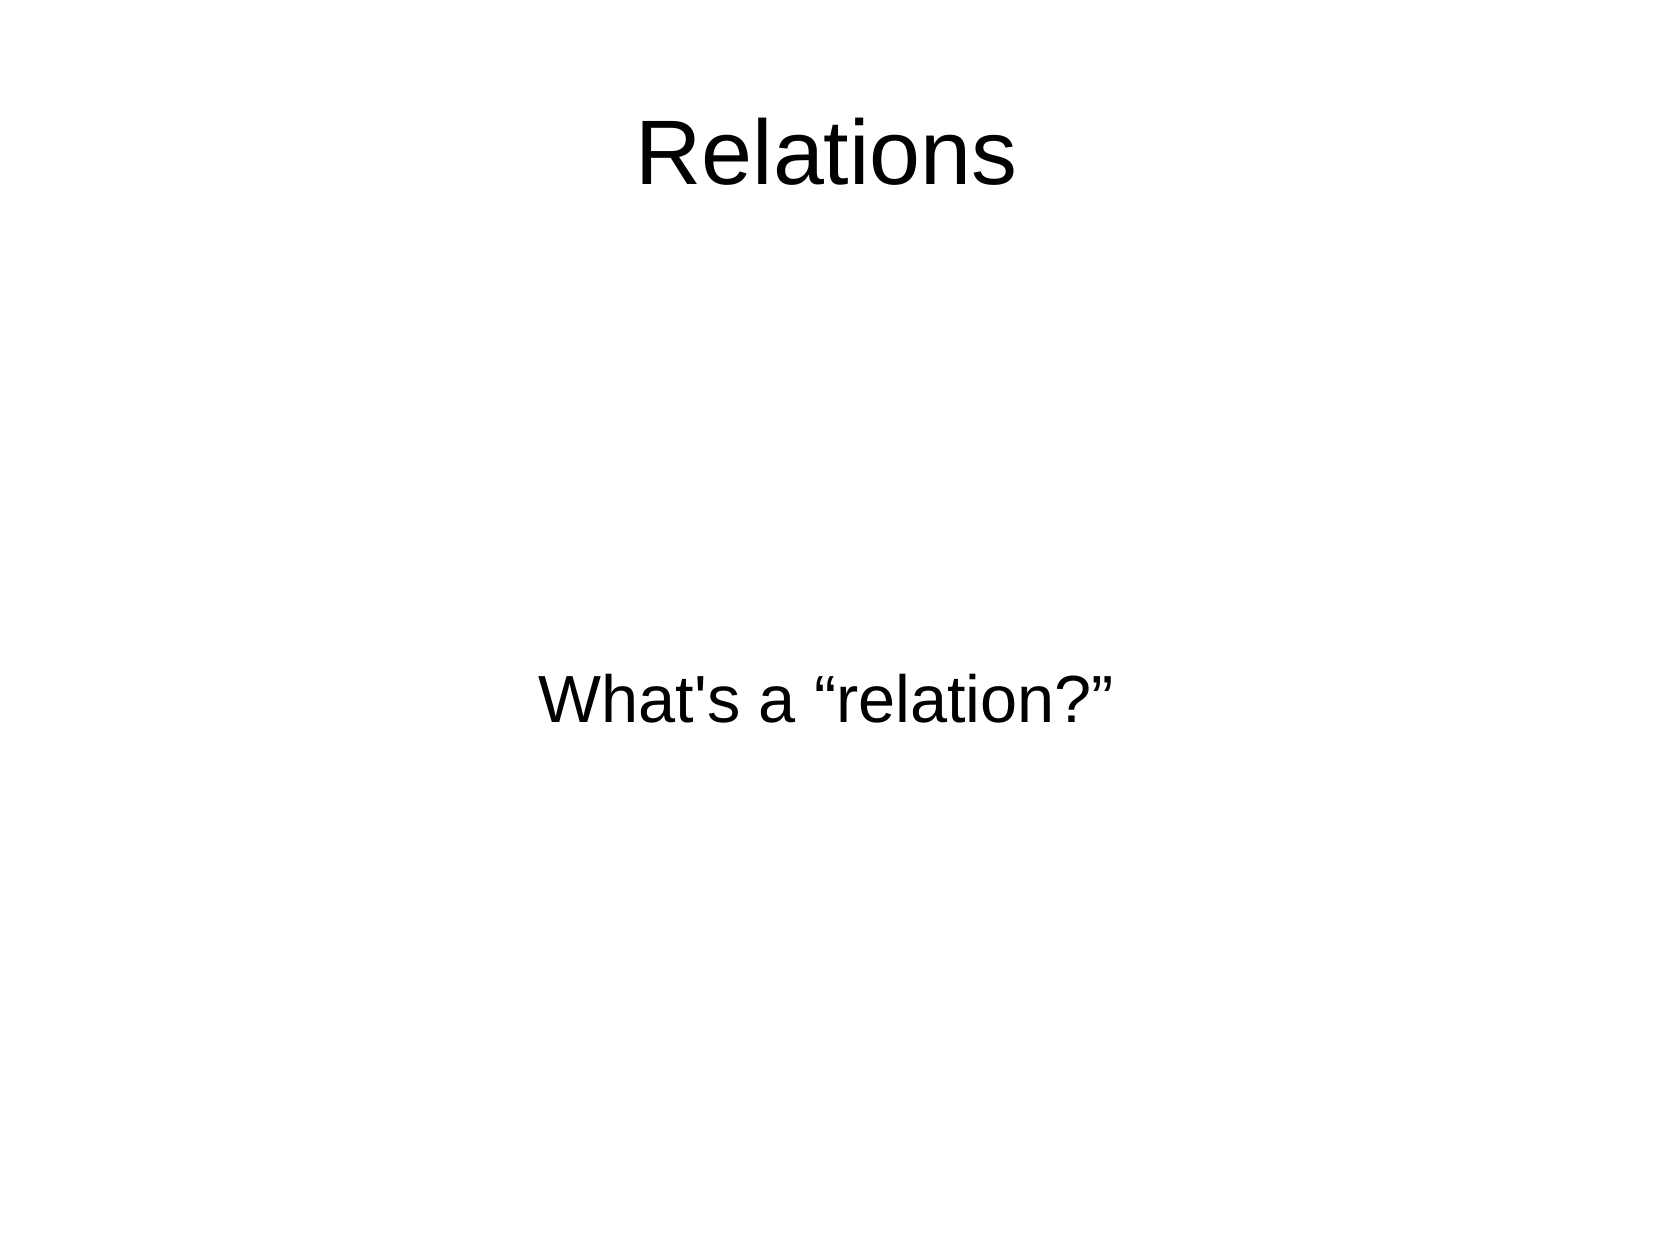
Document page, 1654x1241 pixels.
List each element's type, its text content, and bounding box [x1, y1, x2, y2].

title Relations [82, 49, 1571, 257]
subtitle What's a “relation?” [82, 290, 1571, 1109]
